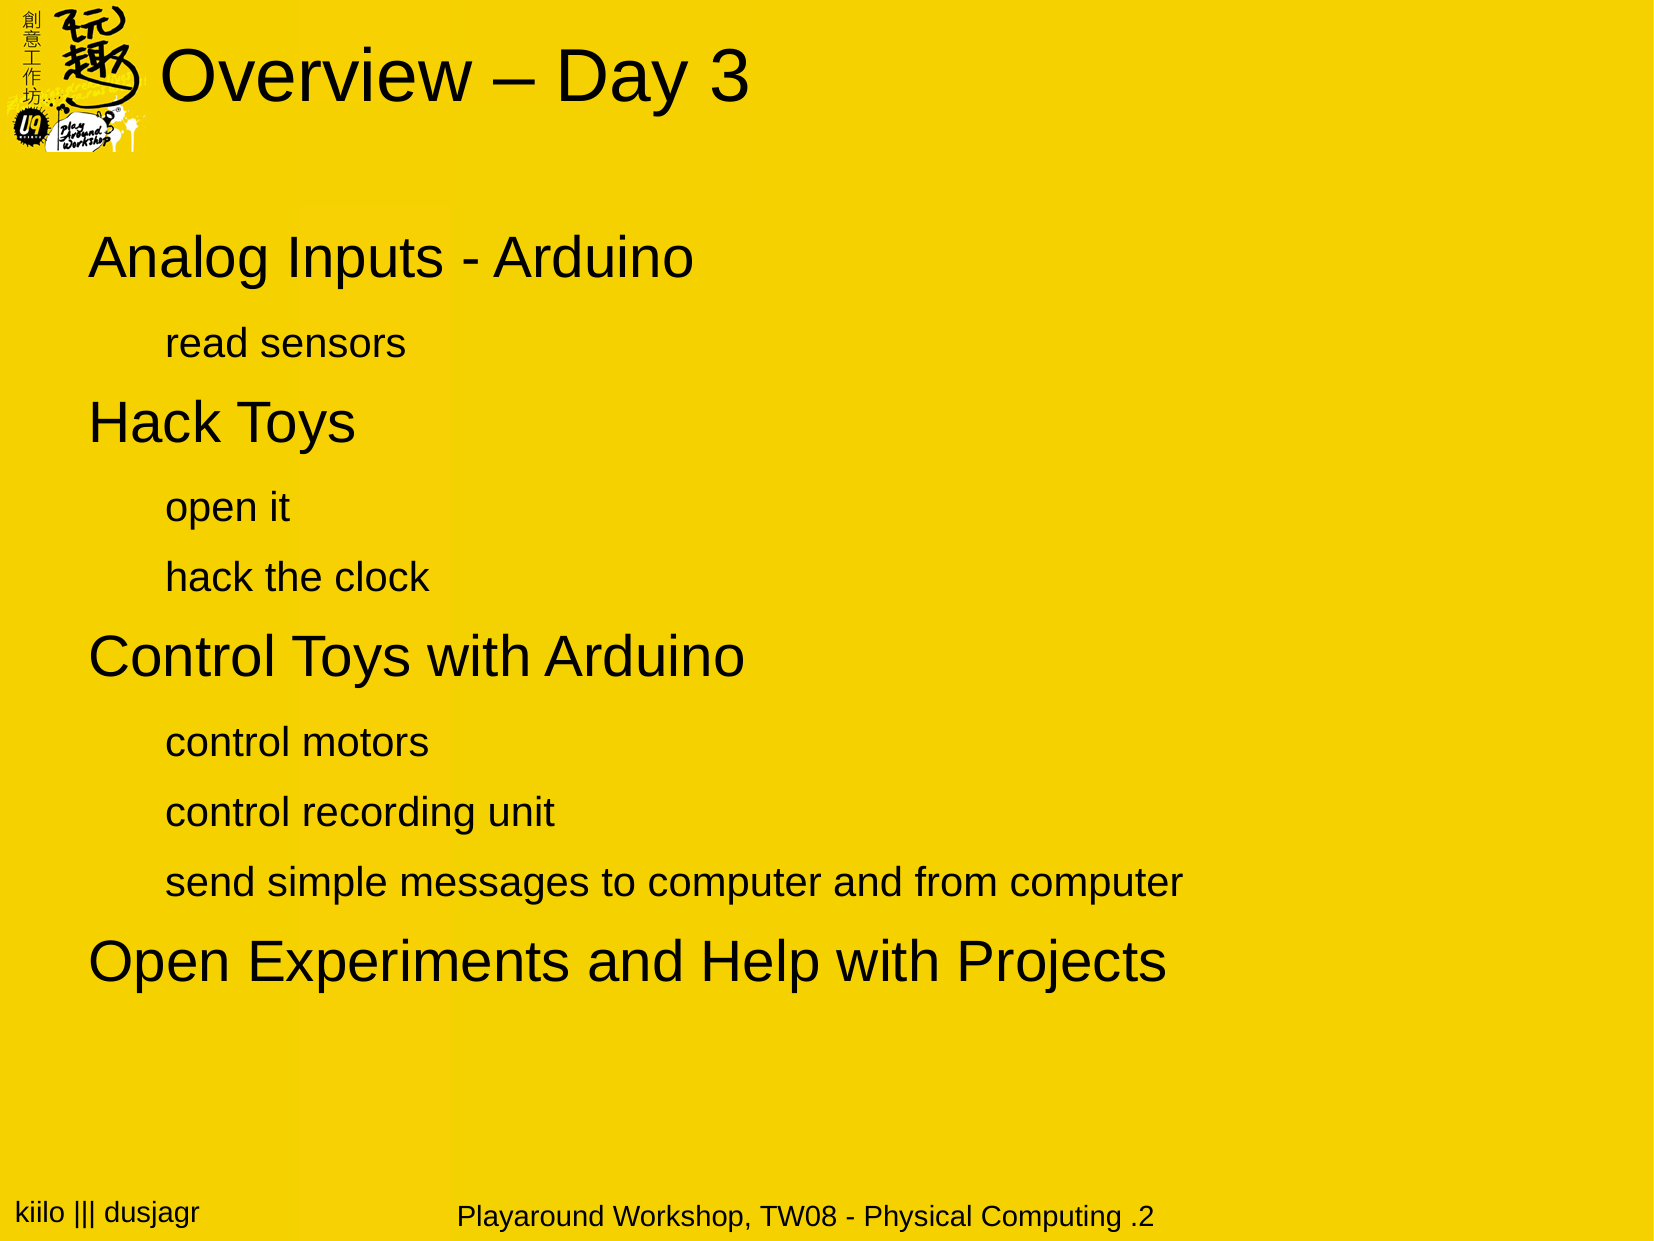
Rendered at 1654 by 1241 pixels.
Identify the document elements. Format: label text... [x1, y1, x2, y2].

picture [0, 0, 1654, 1241]
list Analog Inputs - Arduino read sensors Hack Toys open it hack the clock Control Toys with Arduino control motors control recording unit send simple messages to computer and from computer Open Experiments and Help with Projects [70, 224, 1627, 1125]
title Overview – Day 3 [159, 0, 1627, 151]
